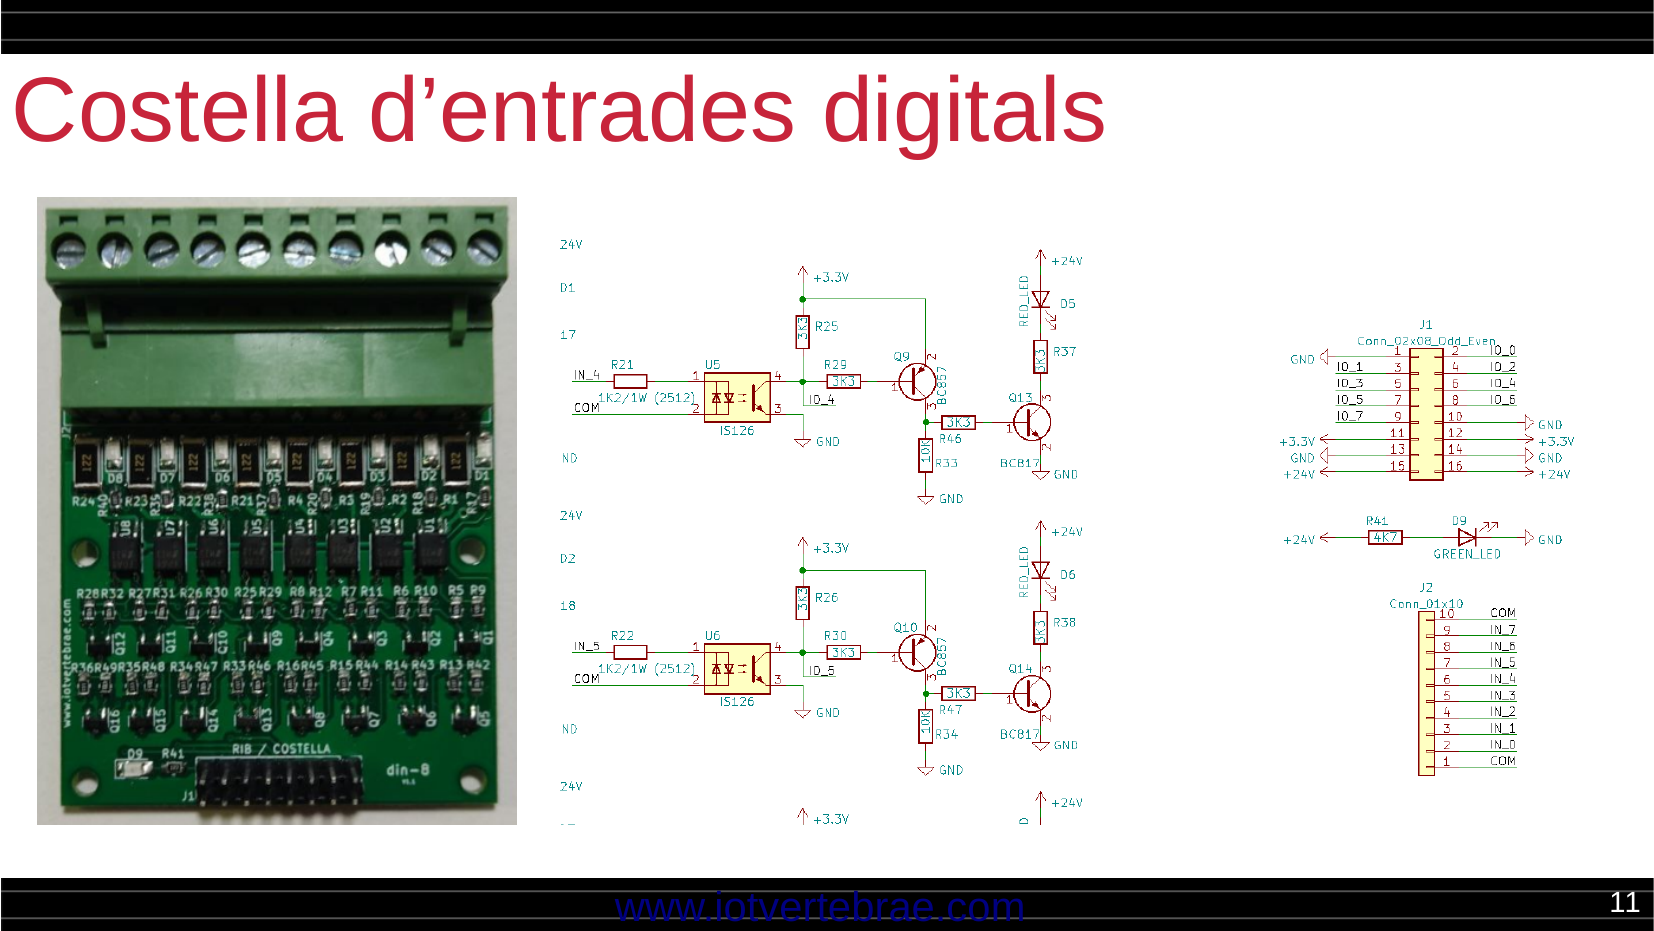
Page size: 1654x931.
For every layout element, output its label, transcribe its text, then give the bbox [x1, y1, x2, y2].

picture [560, 238, 1613, 826]
title Costella d’entrades digitals [11, 32, 1501, 188]
picture [1, 878, 600, 931]
picture [37, 197, 517, 826]
picture [1, 0, 1654, 54]
text_box www.iotvertebrae.com [600, 876, 1351, 931]
picture [1351, 878, 1654, 931]
